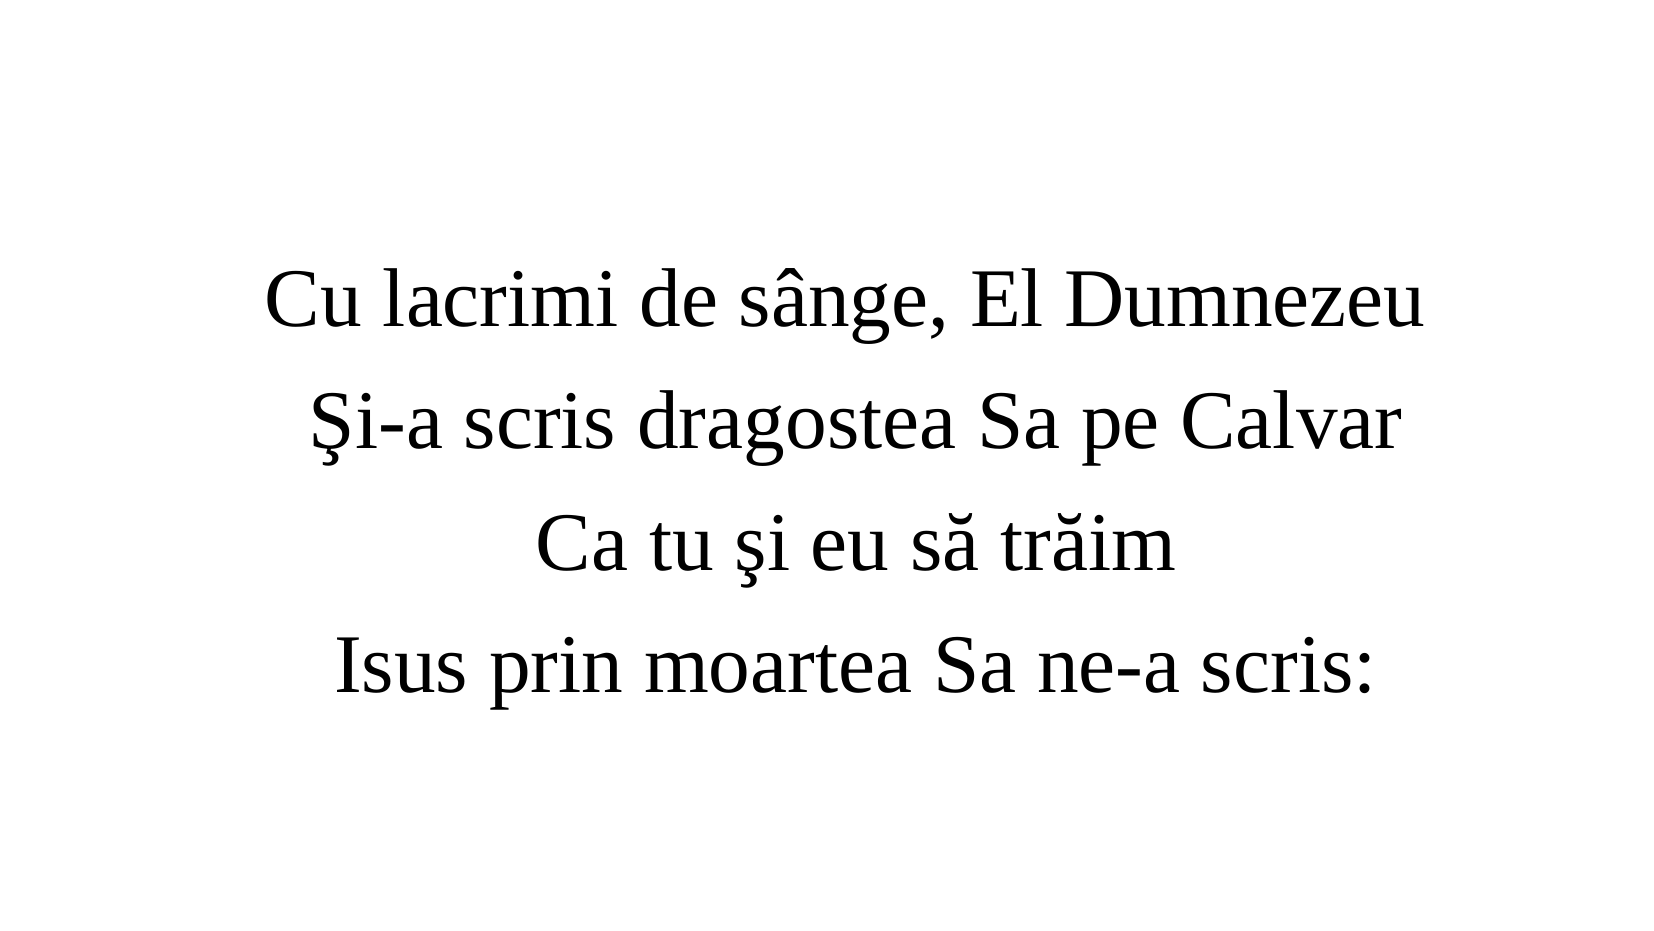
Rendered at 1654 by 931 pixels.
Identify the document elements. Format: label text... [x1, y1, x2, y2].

subtitle Cu lacrimi de sânge, El Dumnezeu Şi-a scris dragostea Sa pe Calvar Ca tu şi eu să trăim Isus prin moartea Sa ne-a scris: [153, 239, 1560, 713]
